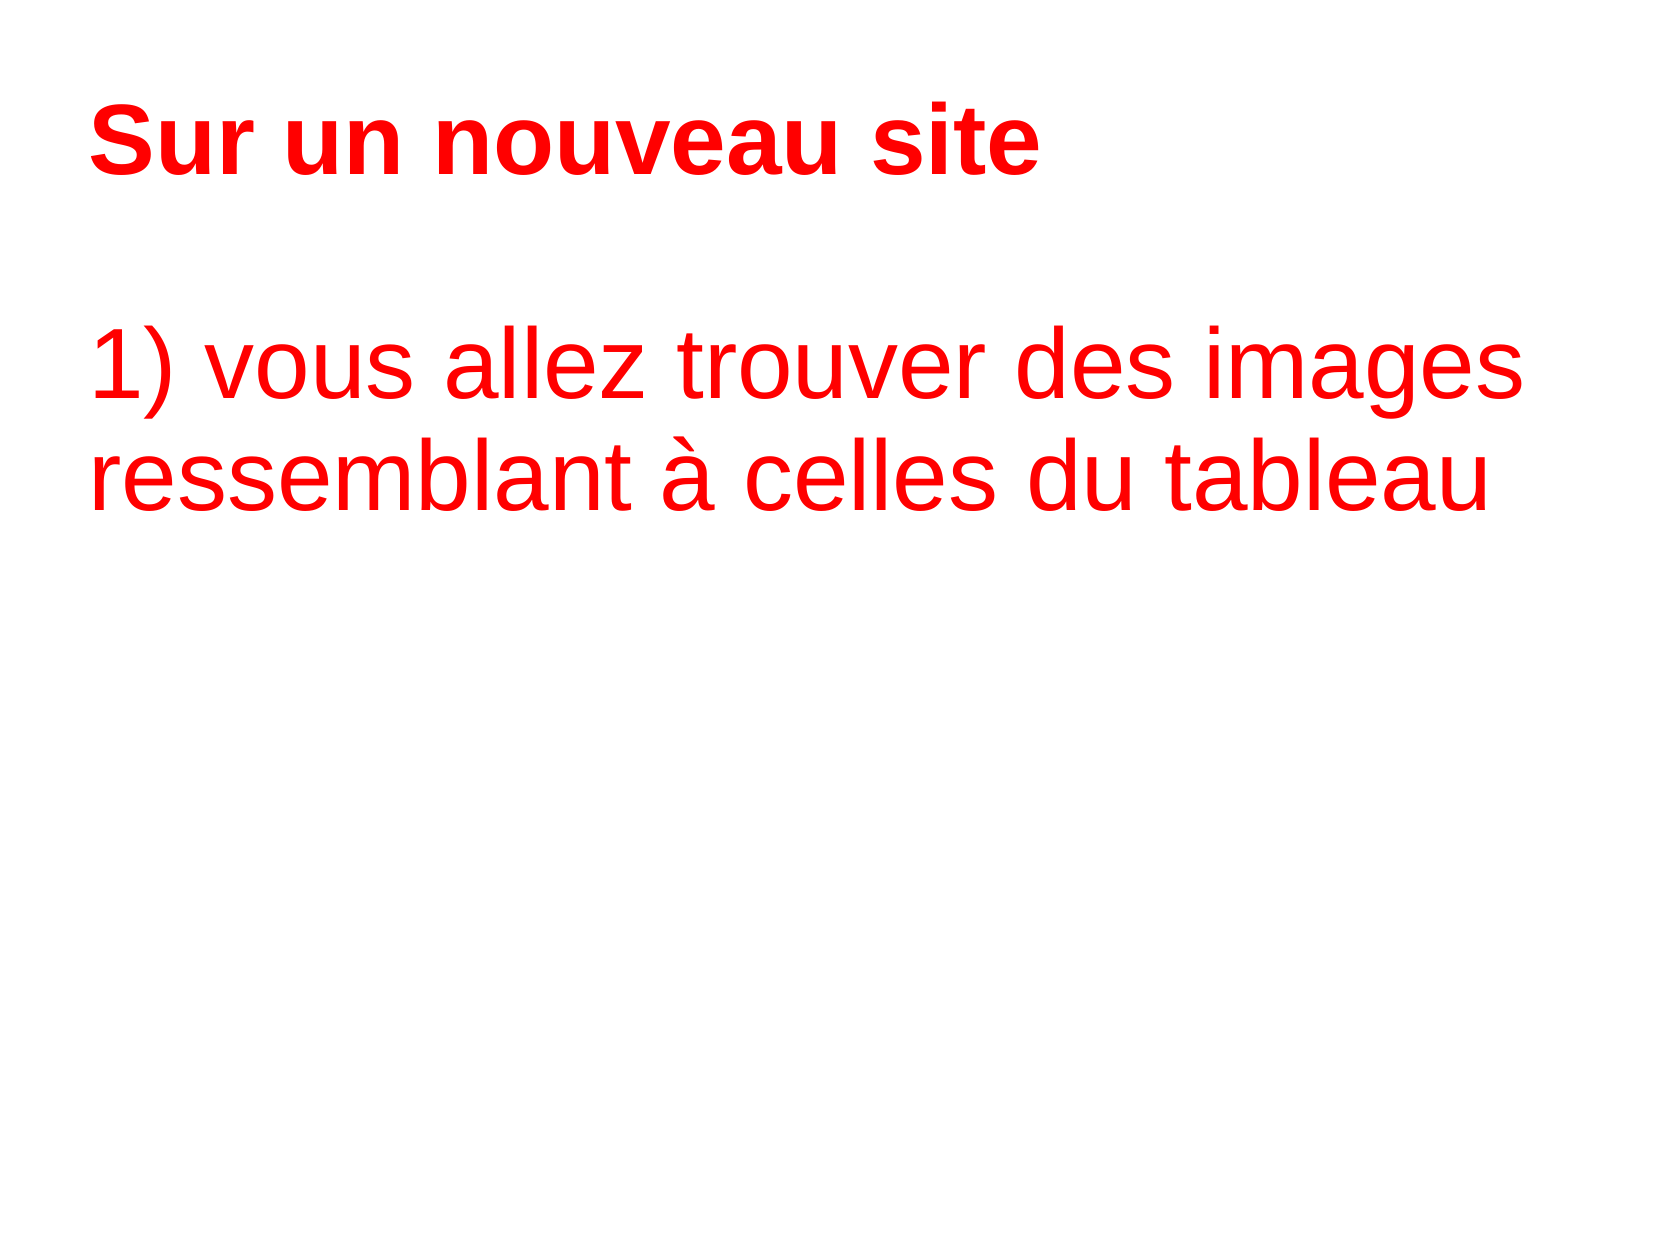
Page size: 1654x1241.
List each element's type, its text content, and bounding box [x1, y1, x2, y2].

title Sur un nouveau site 1) vous allez trouver des images ressemblant à celles du tableau [88, 84, 1595, 532]
